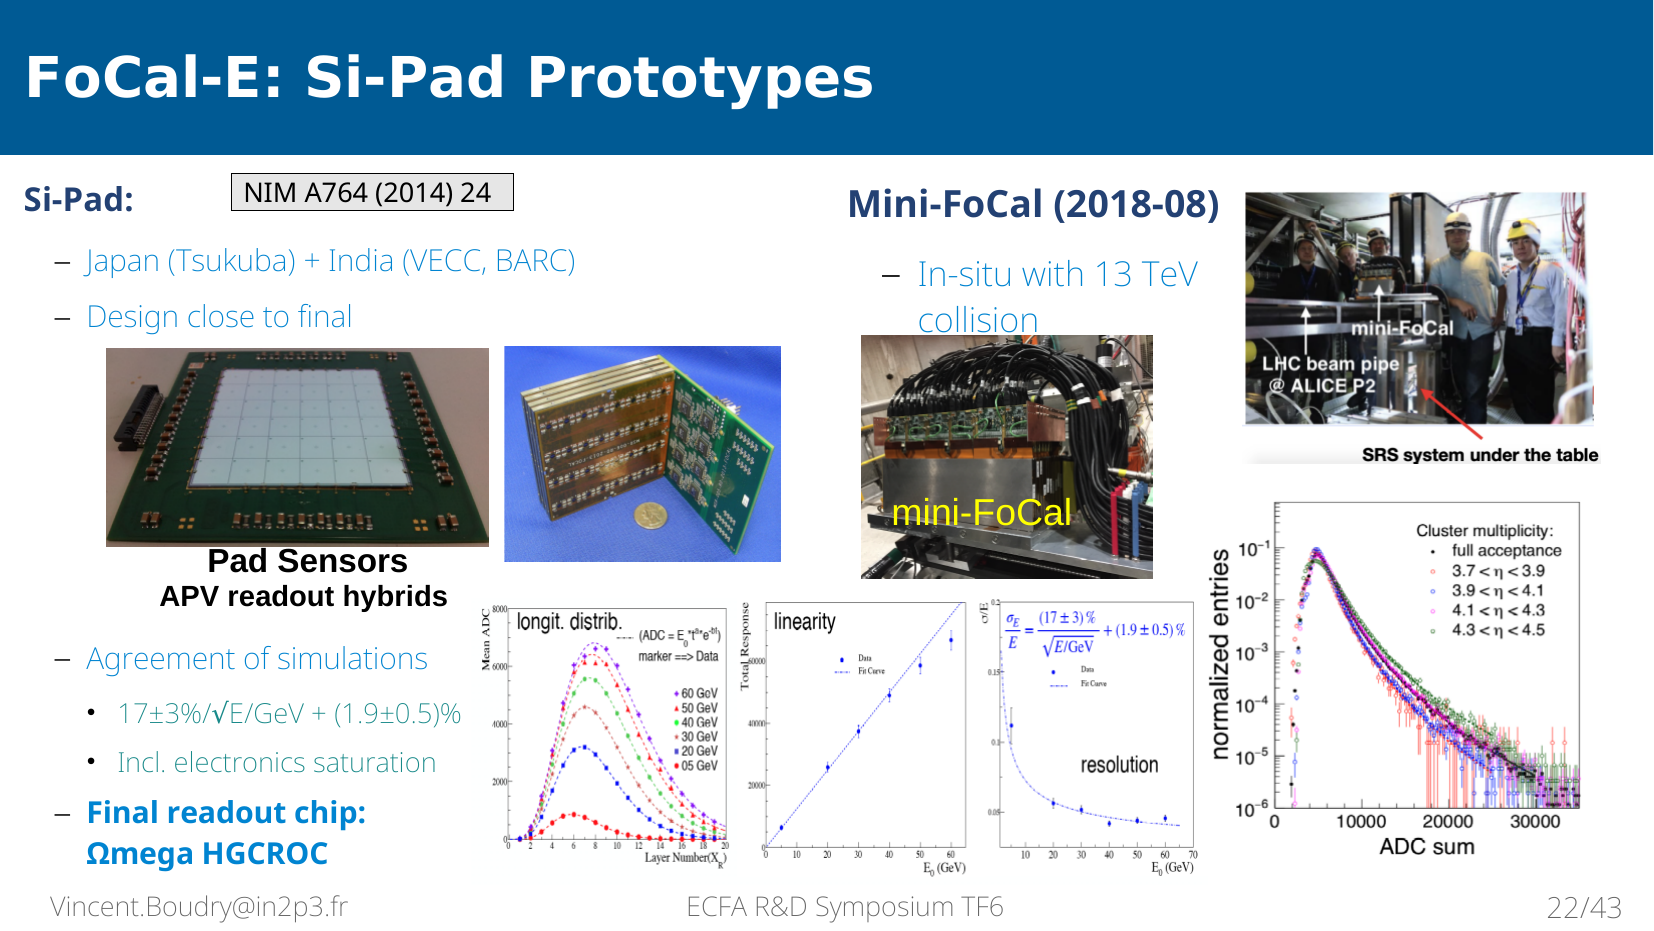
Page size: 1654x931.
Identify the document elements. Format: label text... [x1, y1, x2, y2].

picture [861, 335, 1153, 579]
picture [1242, 188, 1601, 464]
picture [106, 348, 489, 535]
list Si-Pad: Japan (Tsukuba) + India (VECC, BARC) Design close to final Agreement of simulations 17±3%/√E/GeV + (1.9±0.5)% Incl. electronics saturation Final readout chip: Ωmega HGCROC [23, 649, 471, 878]
list Mini-FoCal (2018-08) In-situ with 13 TeV collision [846, 177, 1631, 849]
text_box Pad Sensors APV readout hybrids [12, 535, 605, 649]
picture [471, 487, 1600, 885]
list Si-Pad: Japan (Tsukuba) + India (VECC, BARC) Design close to final Agreement of simulations 17±3%/√E/GeV + (1.9±0.5)% Incl. electronics saturation Final readout chip: Ωmega HGCROC [23, 175, 808, 598]
title FoCal-E: Si-Pad Prototypes [24, 12, 1635, 143]
text_box NIM A764 (2014) 24 [231, 173, 460, 211]
text_box mini-FoCal [876, 484, 1091, 542]
picture [504, 346, 781, 562]
